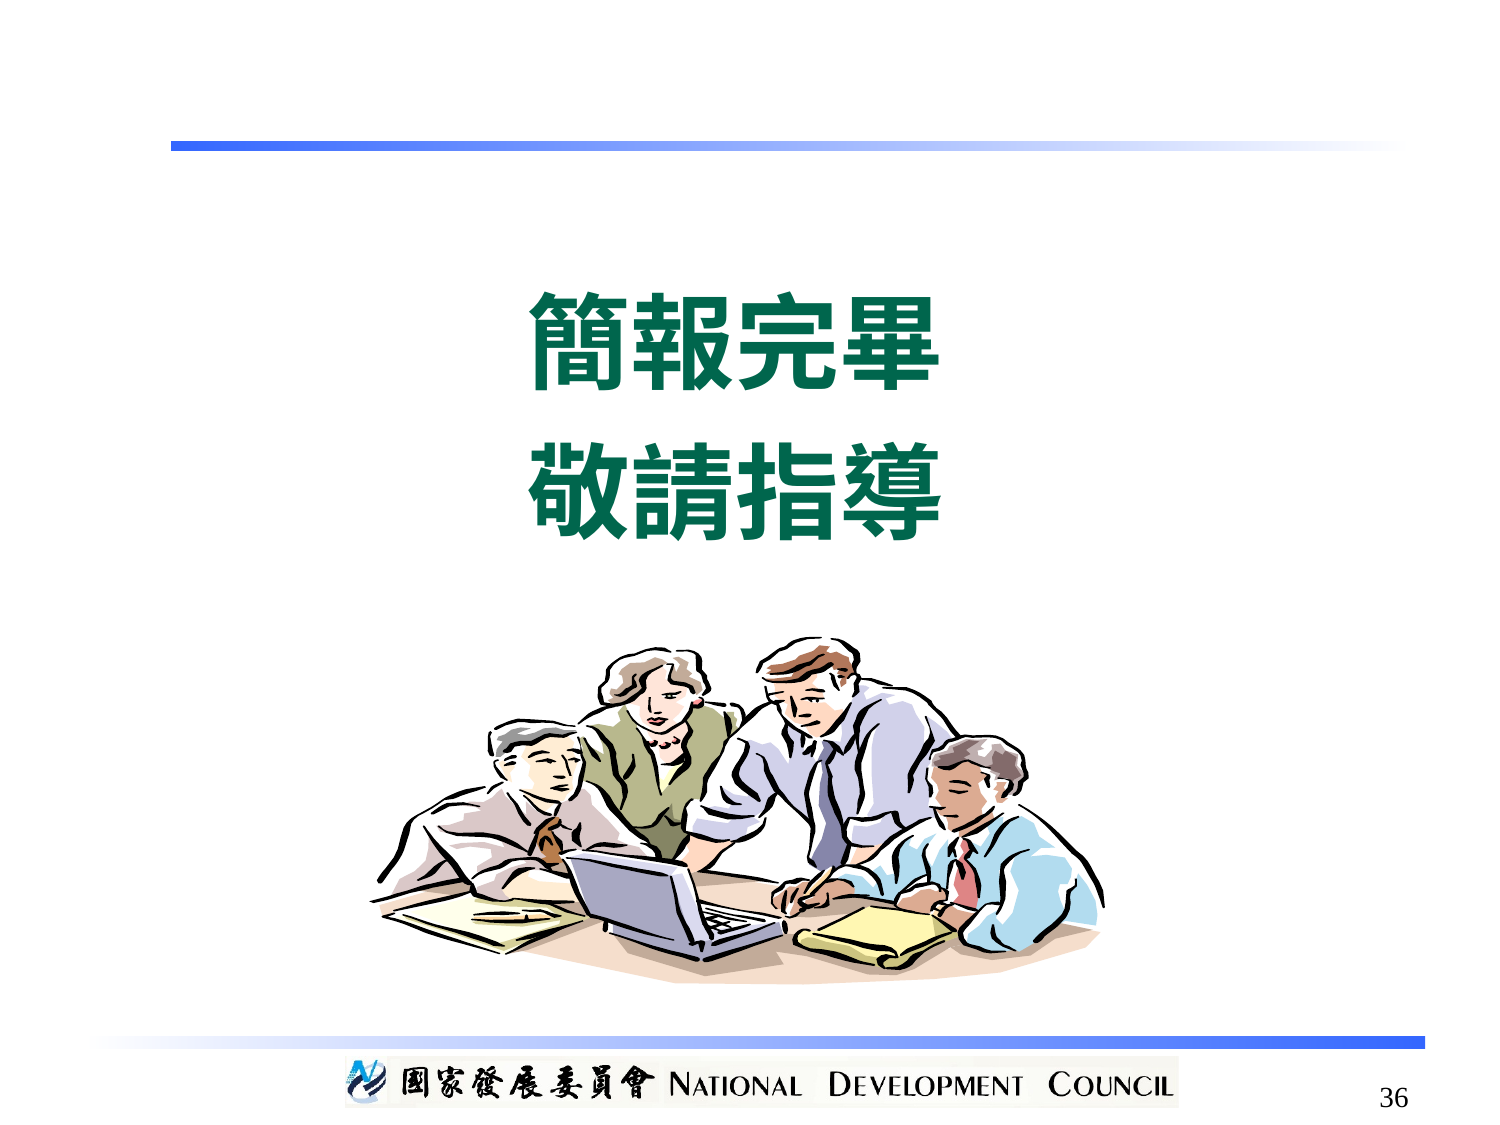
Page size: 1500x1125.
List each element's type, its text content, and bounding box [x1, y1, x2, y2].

text_box 簡報完畢 敬請指導 [316, 269, 1154, 563]
text_box 36 [1364, 1070, 1490, 1106]
list [123, 172, 1400, 1024]
picture [360, 633, 1113, 988]
